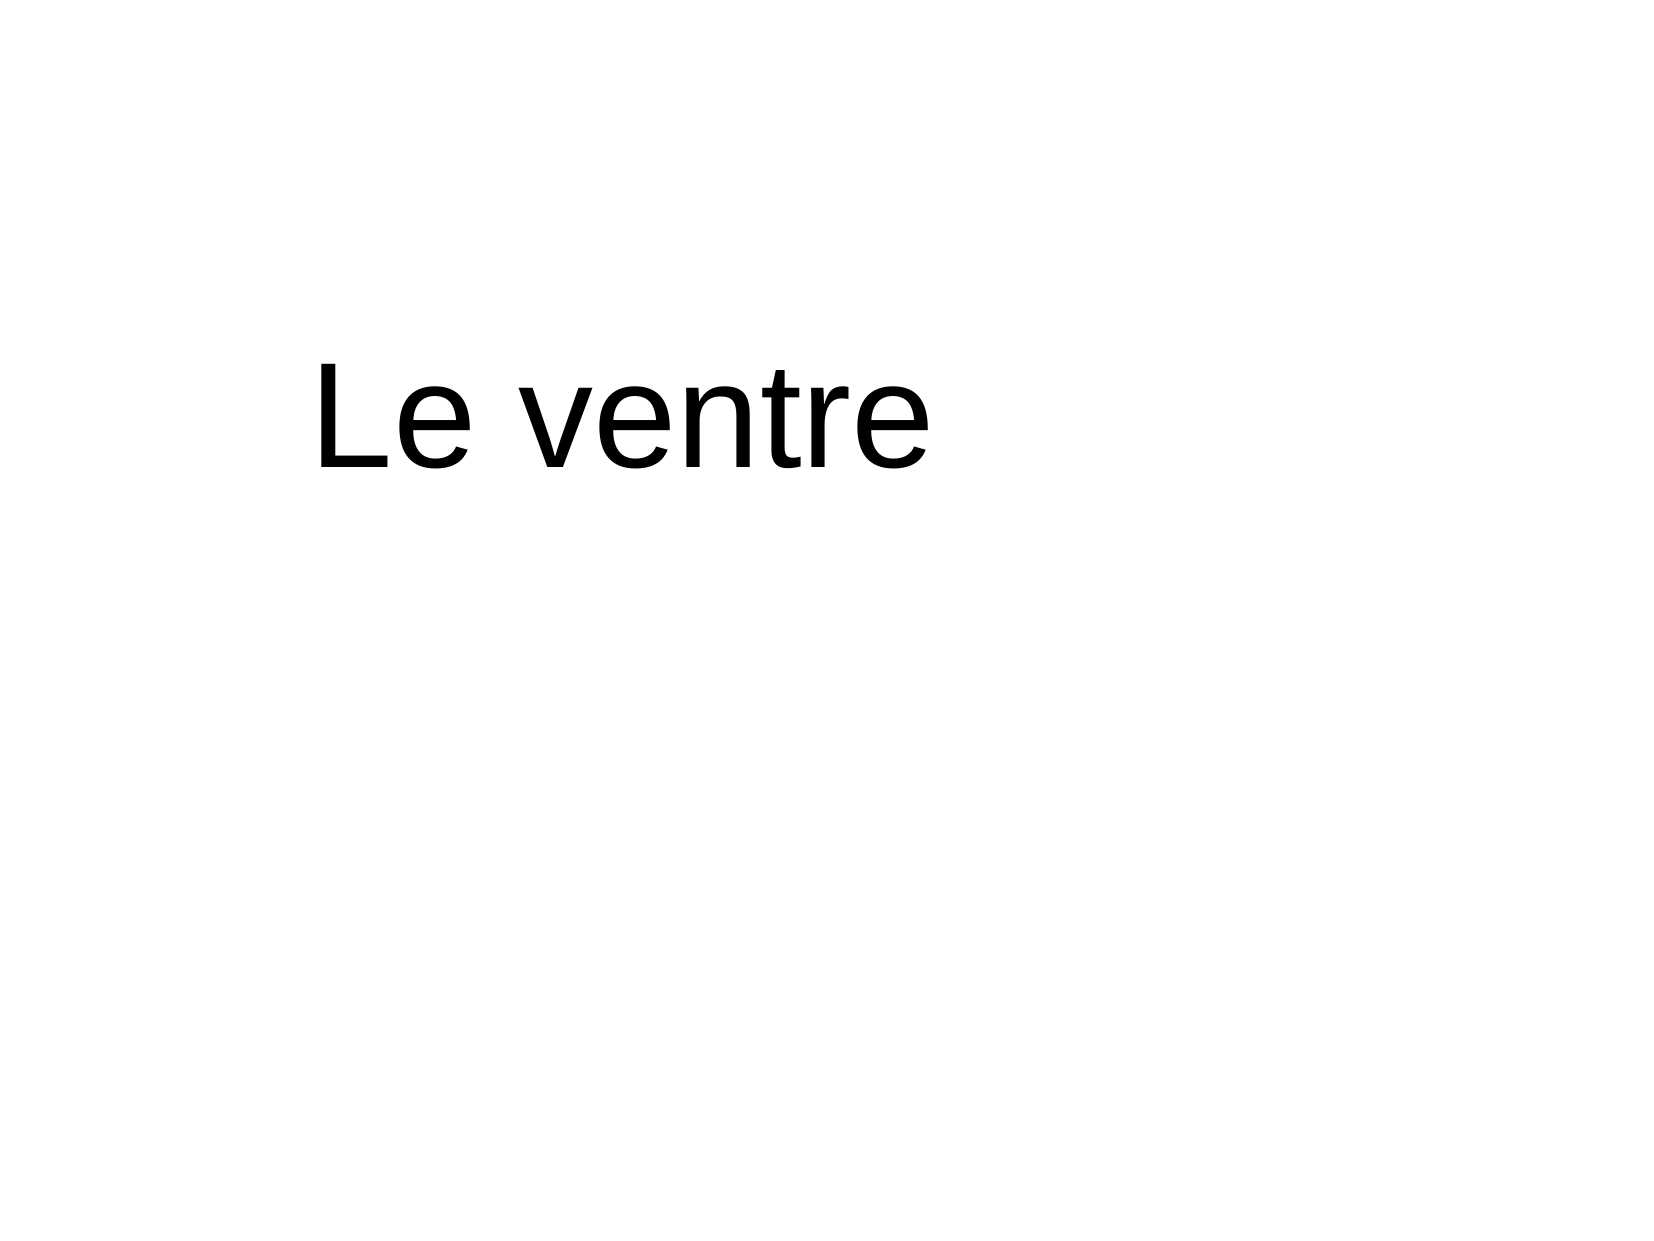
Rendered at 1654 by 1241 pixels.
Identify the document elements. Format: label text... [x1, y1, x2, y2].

text_box Le ventre [295, 324, 1211, 508]
